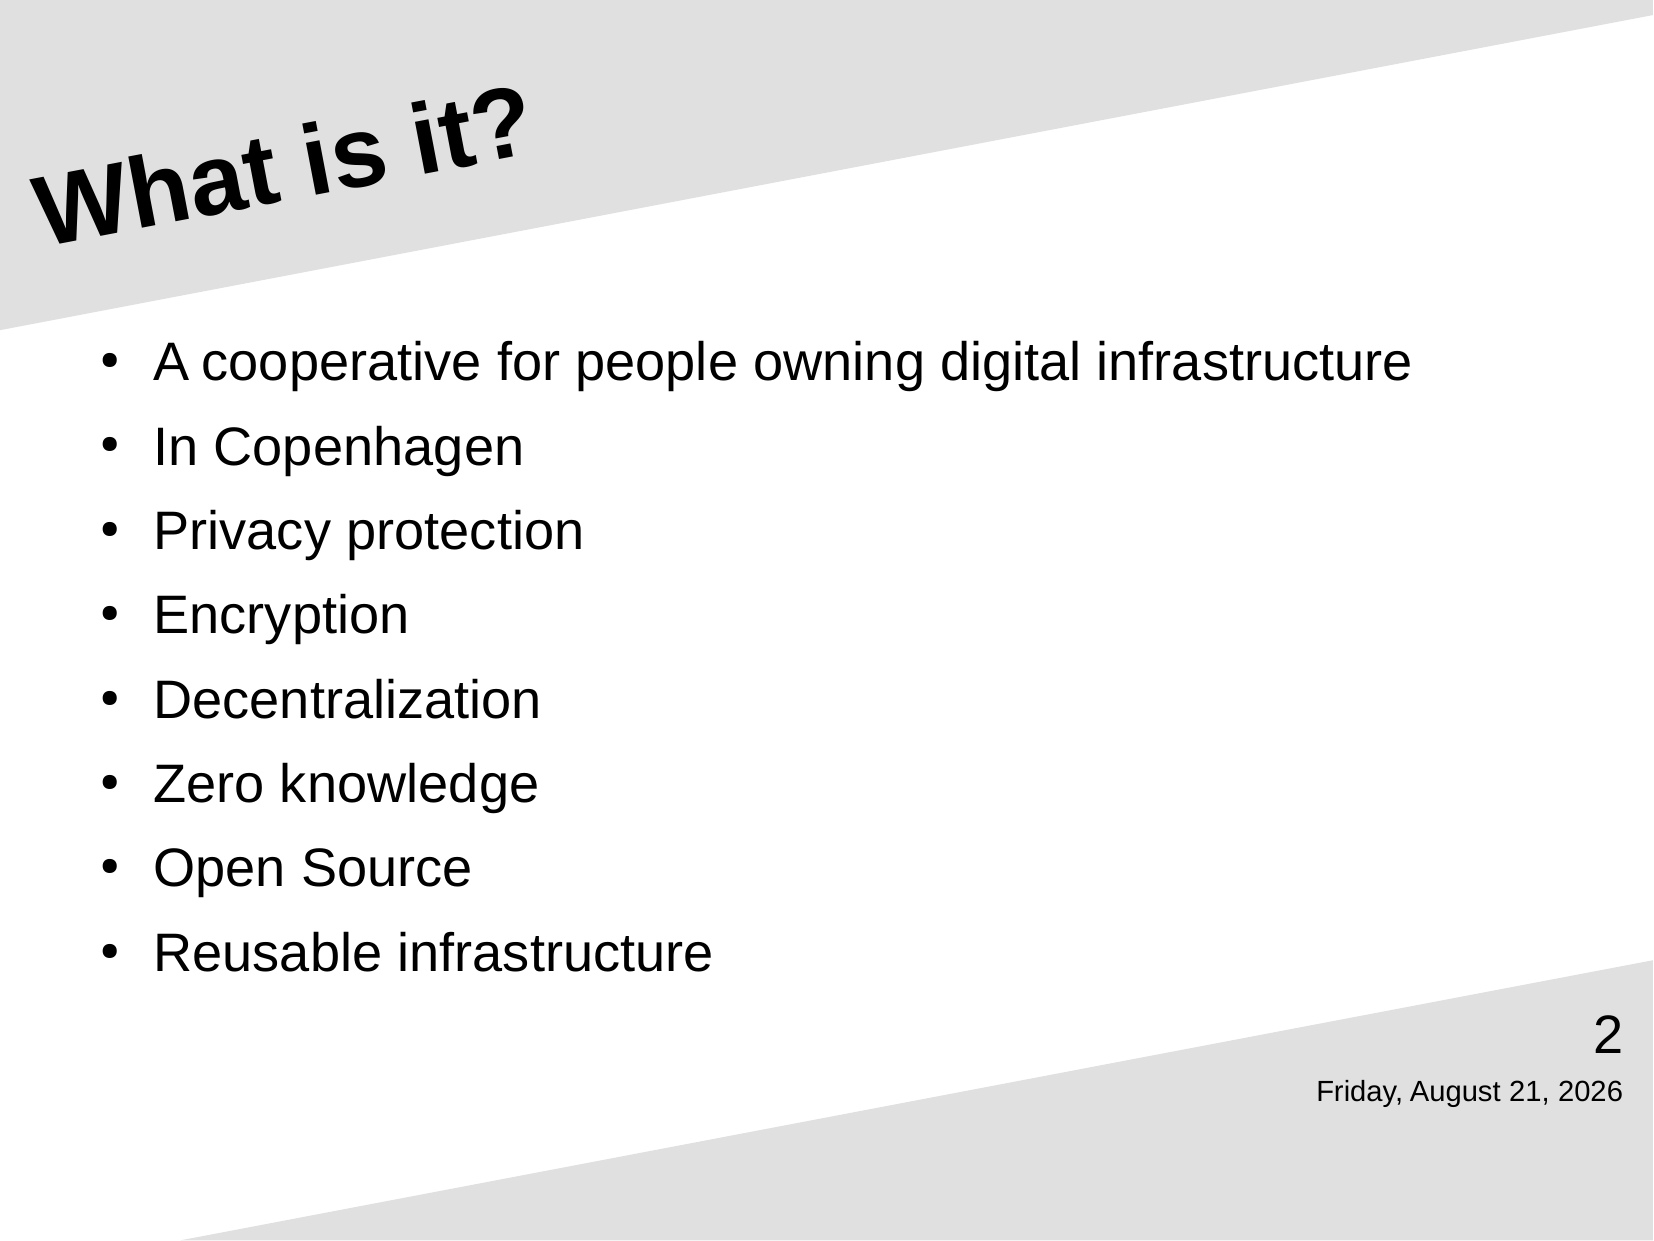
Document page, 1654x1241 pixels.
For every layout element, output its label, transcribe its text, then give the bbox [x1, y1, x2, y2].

title What is it? [16, 0, 1518, 315]
list A cooperative for people owning digital infrastructure In Copenhagen Privacy protection Encryption Decentralization Zero knowledge Open Source Reusable infrastructure [82, 331, 1538, 1052]
